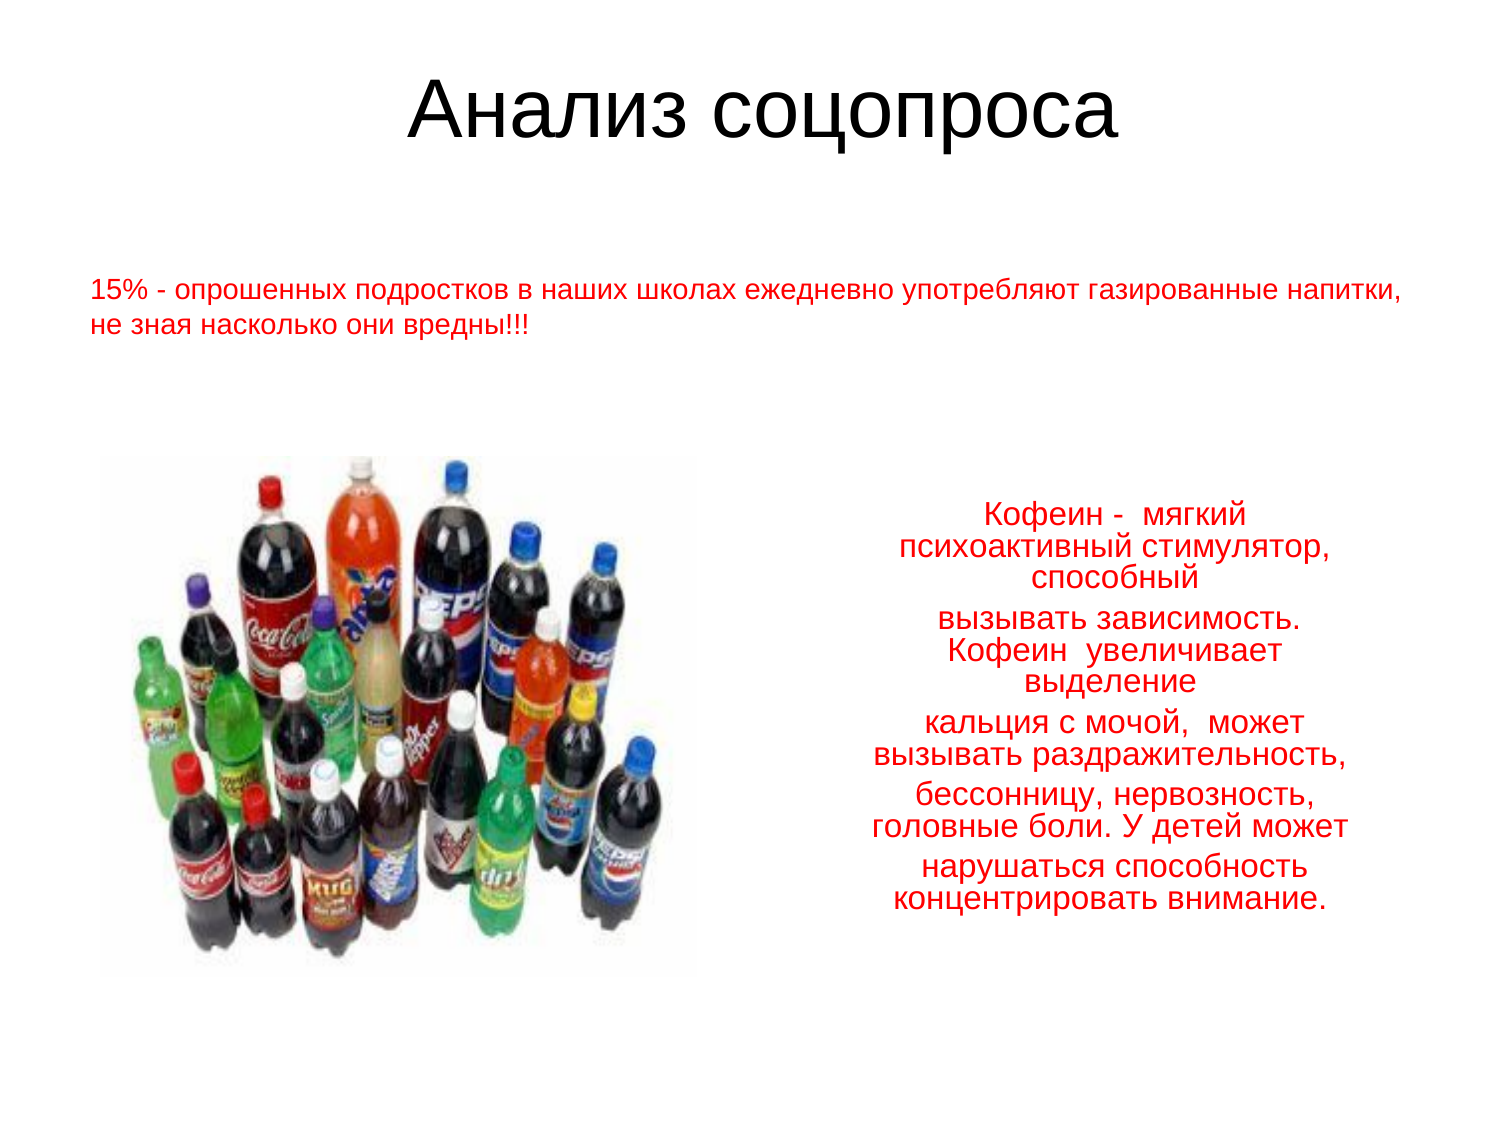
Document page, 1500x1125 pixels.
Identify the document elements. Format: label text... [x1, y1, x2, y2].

text_box Анализ соцопроса [88, 46, 1439, 162]
picture [100, 456, 697, 977]
text_box 15% - опрошенных подростков в наших школах ежедневно употребляют газированные напитки, не зная насколько они вредны!!! [75, 262, 1426, 390]
text_box Кофеин - мягкий психоактивный стимулятор, способный вызывать зависимость. Кофеин увеличивает выделение кальция с мочой, может вызывать раздражительность, бессонницу, нервозность, головные боли. У детей может нарушаться способность концентрировать внимание. [549, 491, 1382, 924]
